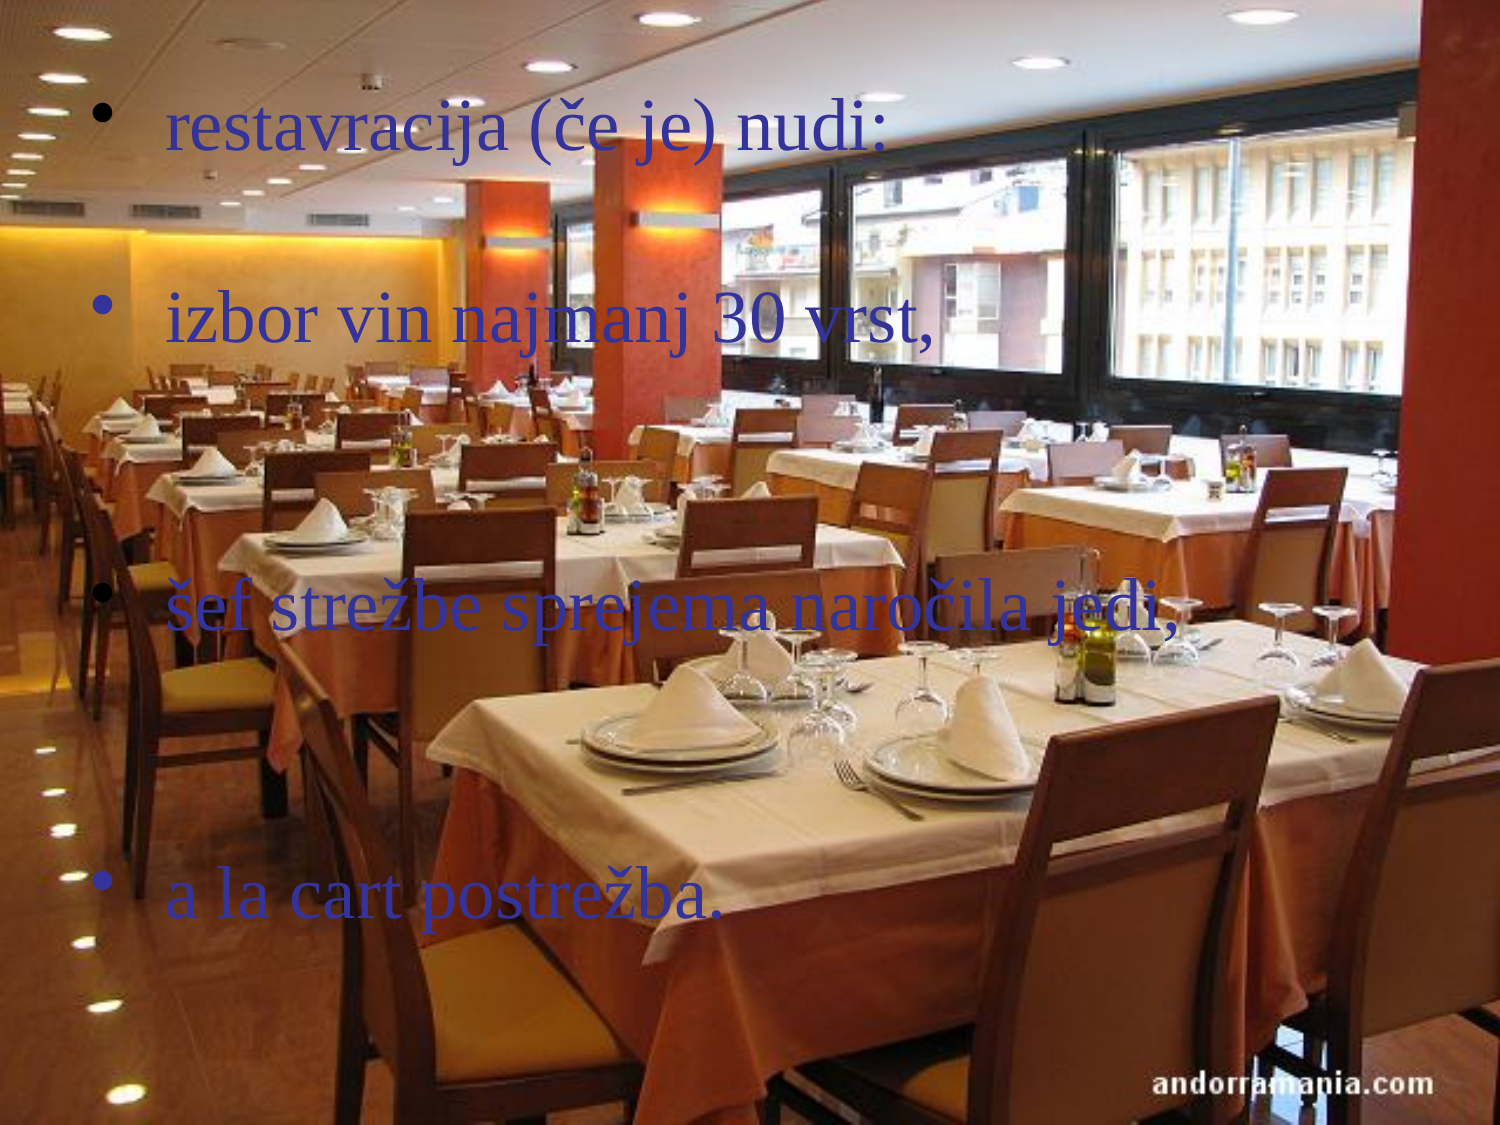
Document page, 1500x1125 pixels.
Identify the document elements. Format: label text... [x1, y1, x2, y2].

list restavracija (če je) nudi: izbor vin najmanj 30 vrst, šef strežbe sprejema naročila jedi, a la cart postrežba. [75, 78, 1425, 1005]
picture [0, 0, 1500, 1125]
